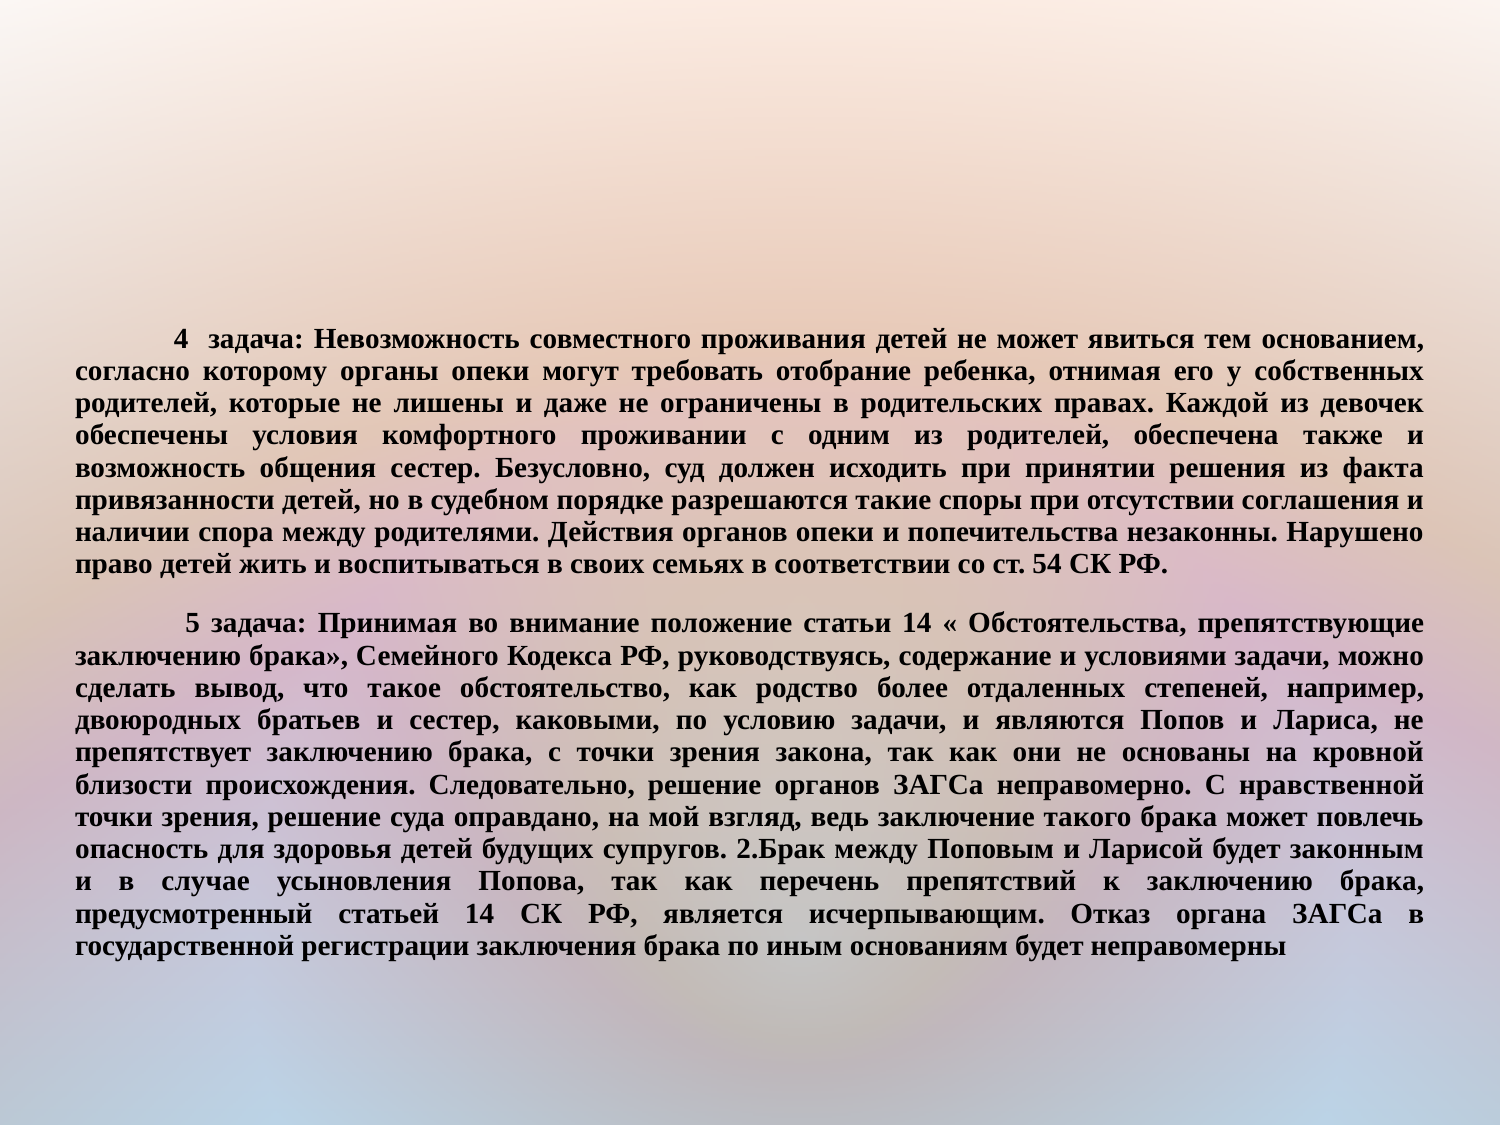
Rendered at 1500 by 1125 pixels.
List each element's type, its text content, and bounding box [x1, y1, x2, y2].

picture [0, 0, 1500, 1125]
list 4 задача: Невозможность совместного проживания детей не может явиться тем основанием, согласно которому органы опеки могут требовать отобрание ребенка, отнимая его у собственных родителей, которые не лишены и даже не ограничены в родительских правах. Каждой из девочек обеспечены условия комфортного проживании с одним из родителей, обеспечена также и возможность общения сестер. Безусловно, суд должен исходить при принятии решения из факта привязанности детей, но в судебном порядке разрешаются такие споры при отсутствии соглашения и наличии спора между родителями. Действия органов опеки и попечительства незаконны. Нарушено право детей жить и воспитываться в своих семьях в соответствии со ст. 54 СК РФ. 5 задача: Принимая во внимание положение статьи 14 « Обстоятельства, препятствующие заключению брака», Семейного Кодекса РФ, руководствуясь, содержание и условиями задачи, можно сделать вывод, что такое обстоятельство, как родство более отдаленных степеней, например, двоюродных братьев и сестер, каковыми, по условию задачи, и являются Попов и Лариса, не препятствует заключению брака, с точки зрения закона, так как они не основаны на кровной близости происхождения. Следовательно, решение органов ЗАГСа неправомерно. С нравственной точки зрения, решение суда оправдано, на мой взгляд, ведь заключение такого брака может повлечь опасность для здоровья детей будущих супругов. 2.Брак между Поповым и Ларисой будет законным и в случае усыновления Попова, так как перечень препятствий к заключению брака, предусмотренный статьей 14 СК РФ, является исчерпывающим. Отказ органа ЗАГСа в государственной регистрации заключения брака по иным основаниям будет неправомерны [75, 263, 1425, 1006]
